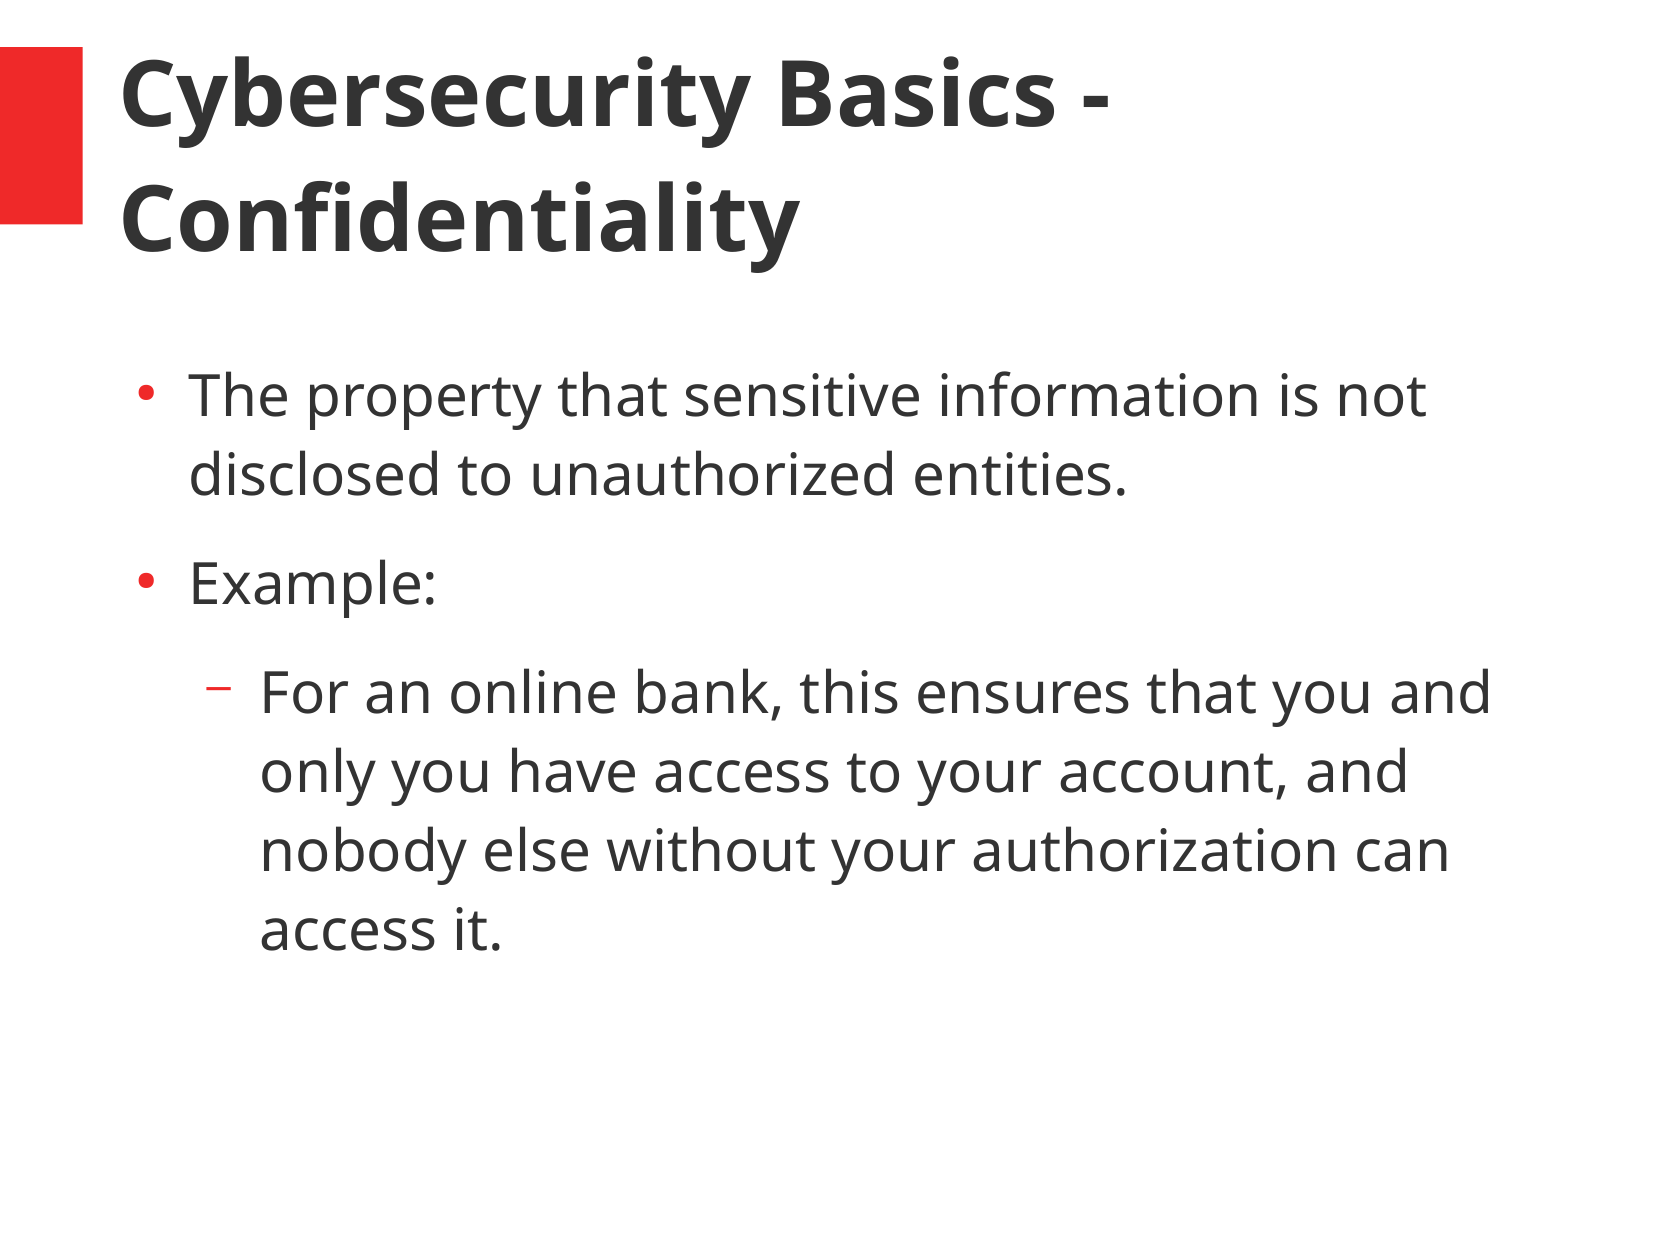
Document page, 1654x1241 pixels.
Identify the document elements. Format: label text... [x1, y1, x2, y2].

title Cybersecurity Basics - Confidentiality [118, 0, 1571, 320]
list The property that sensitive information is not disclosed to unauthorized entities. Example: For an online bank, this ensures that you and only you have access to your account, and nobody else without your authorization can access it. [118, 354, 1536, 1074]
